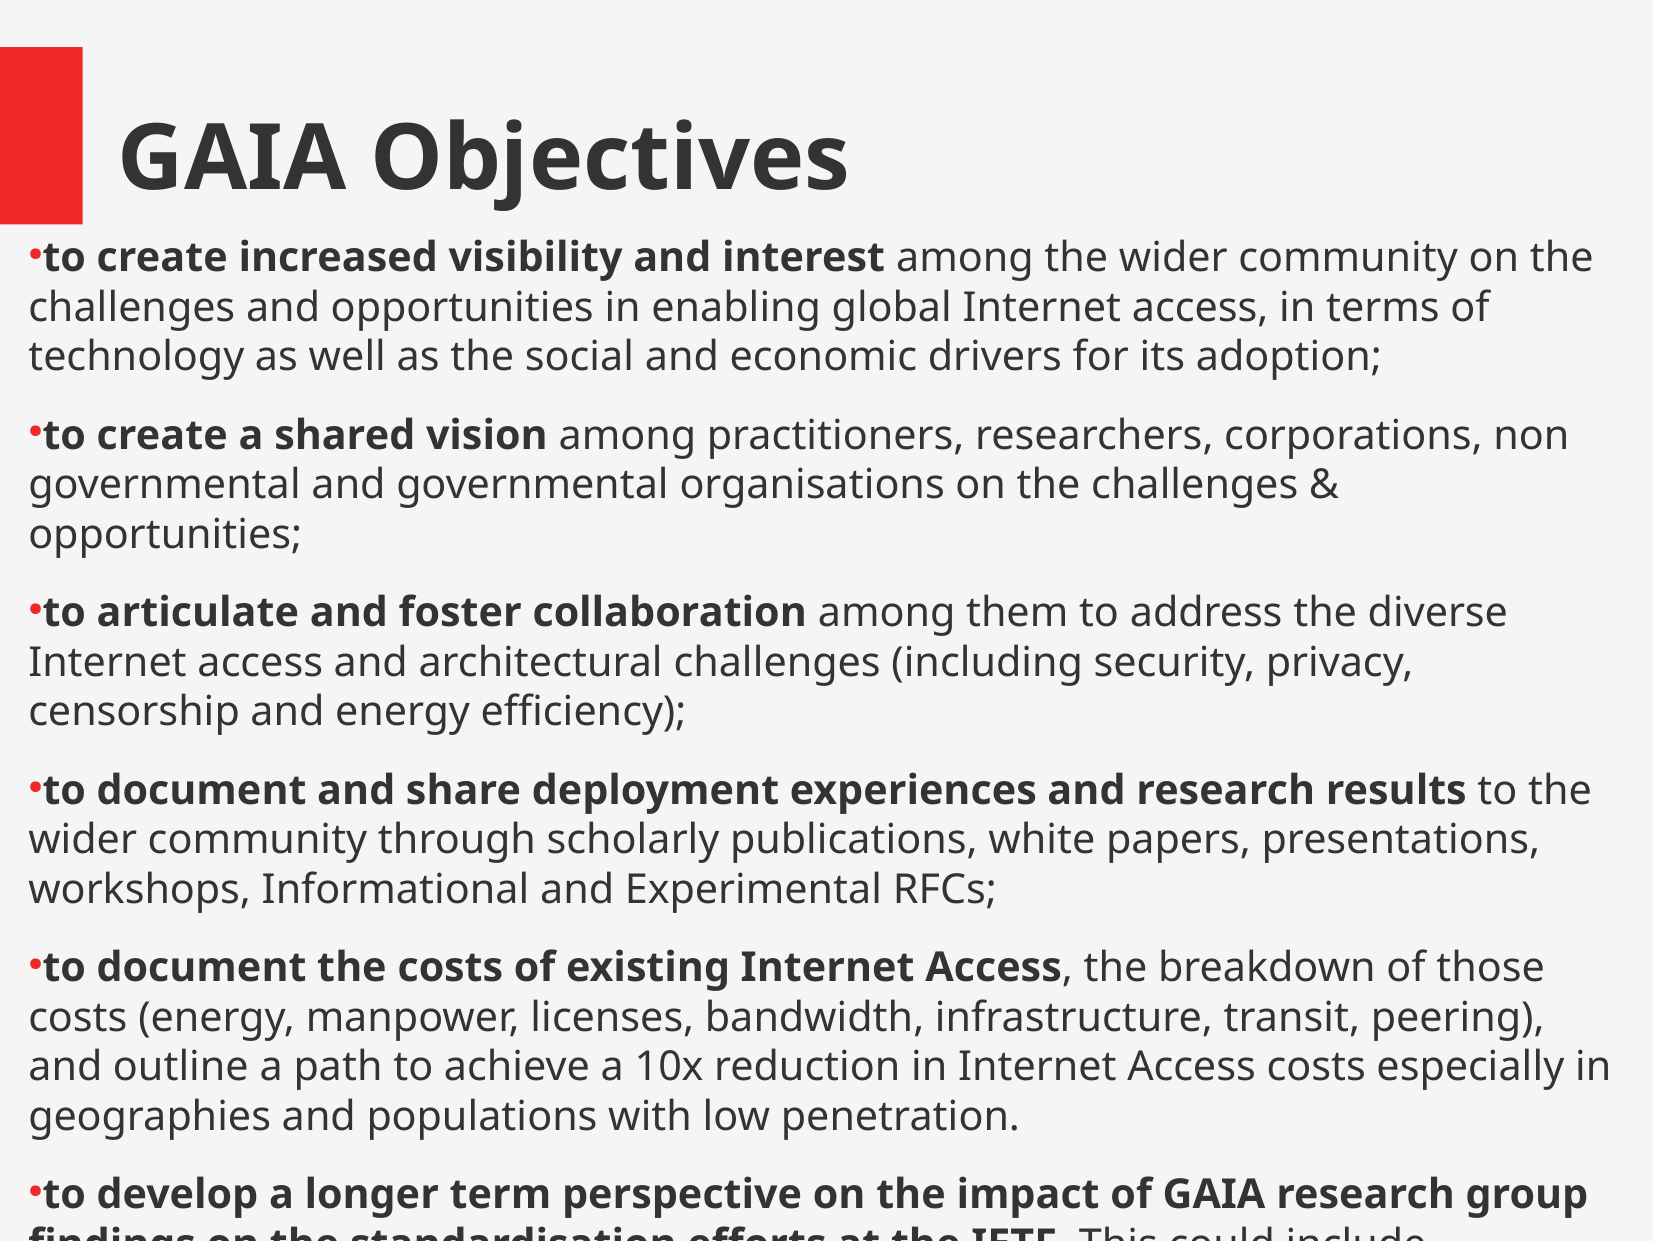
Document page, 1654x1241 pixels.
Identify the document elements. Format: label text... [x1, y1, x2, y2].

list to create increased visibility and interest among the wider community on the challenges and opportunities in enabling global Internet access, in terms of technology as well as the social and economic drivers for its adoption; to create a shared vision among practitioners, researchers, corporations, non governmental and governmental organisations on the challenges & opportunities; to articulate and foster collaboration among them to address the diverse Internet access and architectural challenges (including security, privacy, censorship and energy efficiency); to document and share deployment experiences and research results to the wider community through scholarly publications, white papers, presentations, workshops, Informational and Experimental RFCs; to document the costs of existing Internet Access, the breakdown of those costs (energy, manpower, licenses, bandwidth, infrastructure, transit, peering), and outline a path to achieve a 10x reduction in Internet Access costs especially in geographies and populations with low penetration. to develop a longer term perspective on the impact of GAIA research group findings on the standardisation efforts at the IETF. This could include recommendations to protocol designers and architects. [28, 230, 1621, 1003]
title GAIA Objectives [117, 49, 1617, 230]
